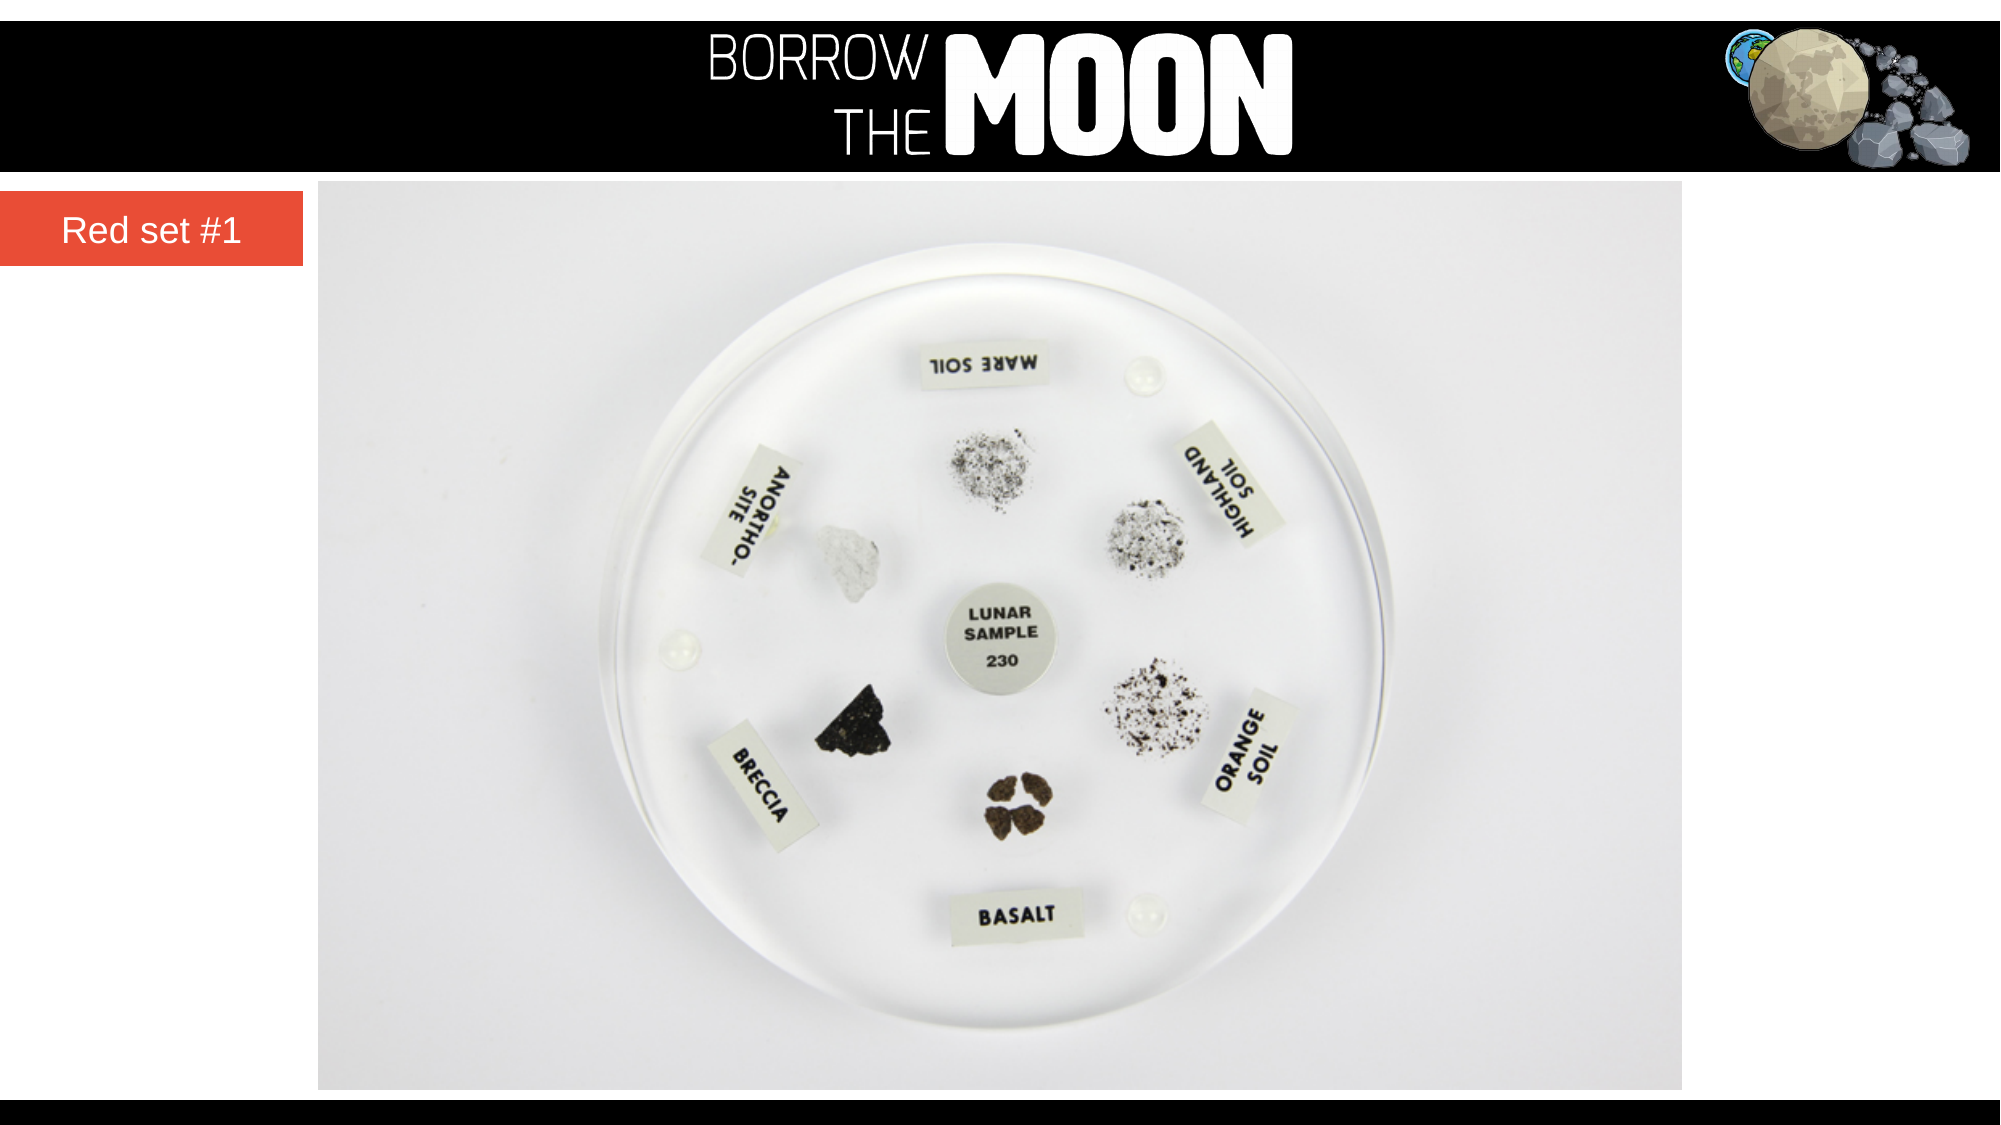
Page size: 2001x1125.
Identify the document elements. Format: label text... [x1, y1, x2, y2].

text_box Red set #1 [0, 191, 303, 266]
picture [318, 182, 1682, 1090]
